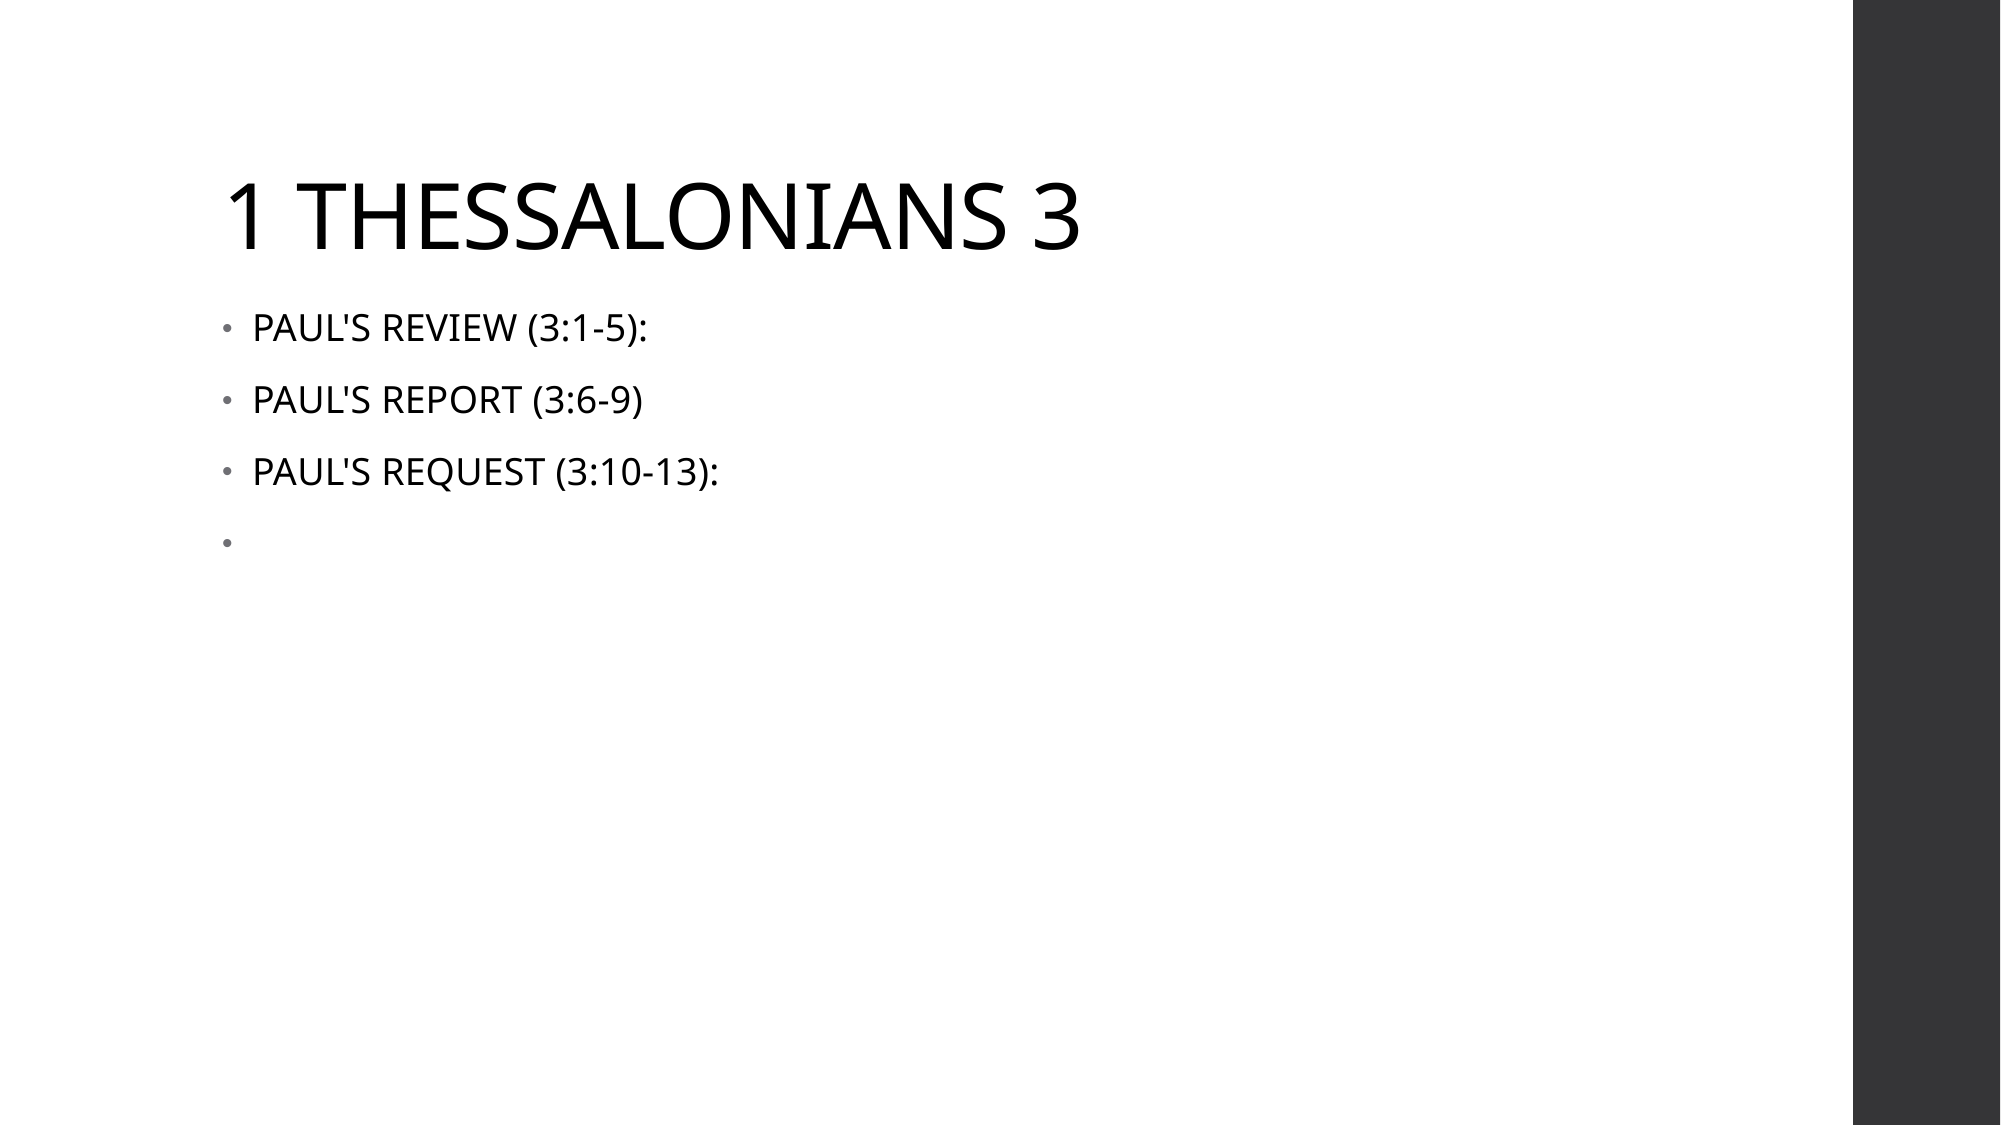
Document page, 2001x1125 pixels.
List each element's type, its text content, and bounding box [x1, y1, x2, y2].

title 1 THESSALONIANS 3 [206, 60, 1797, 278]
list PAUL'S REVIEW (3:1-5): PAUL'S REPORT (3:6-9) PAUL'S REQUEST (3:10-13): [206, 299, 1617, 1014]
